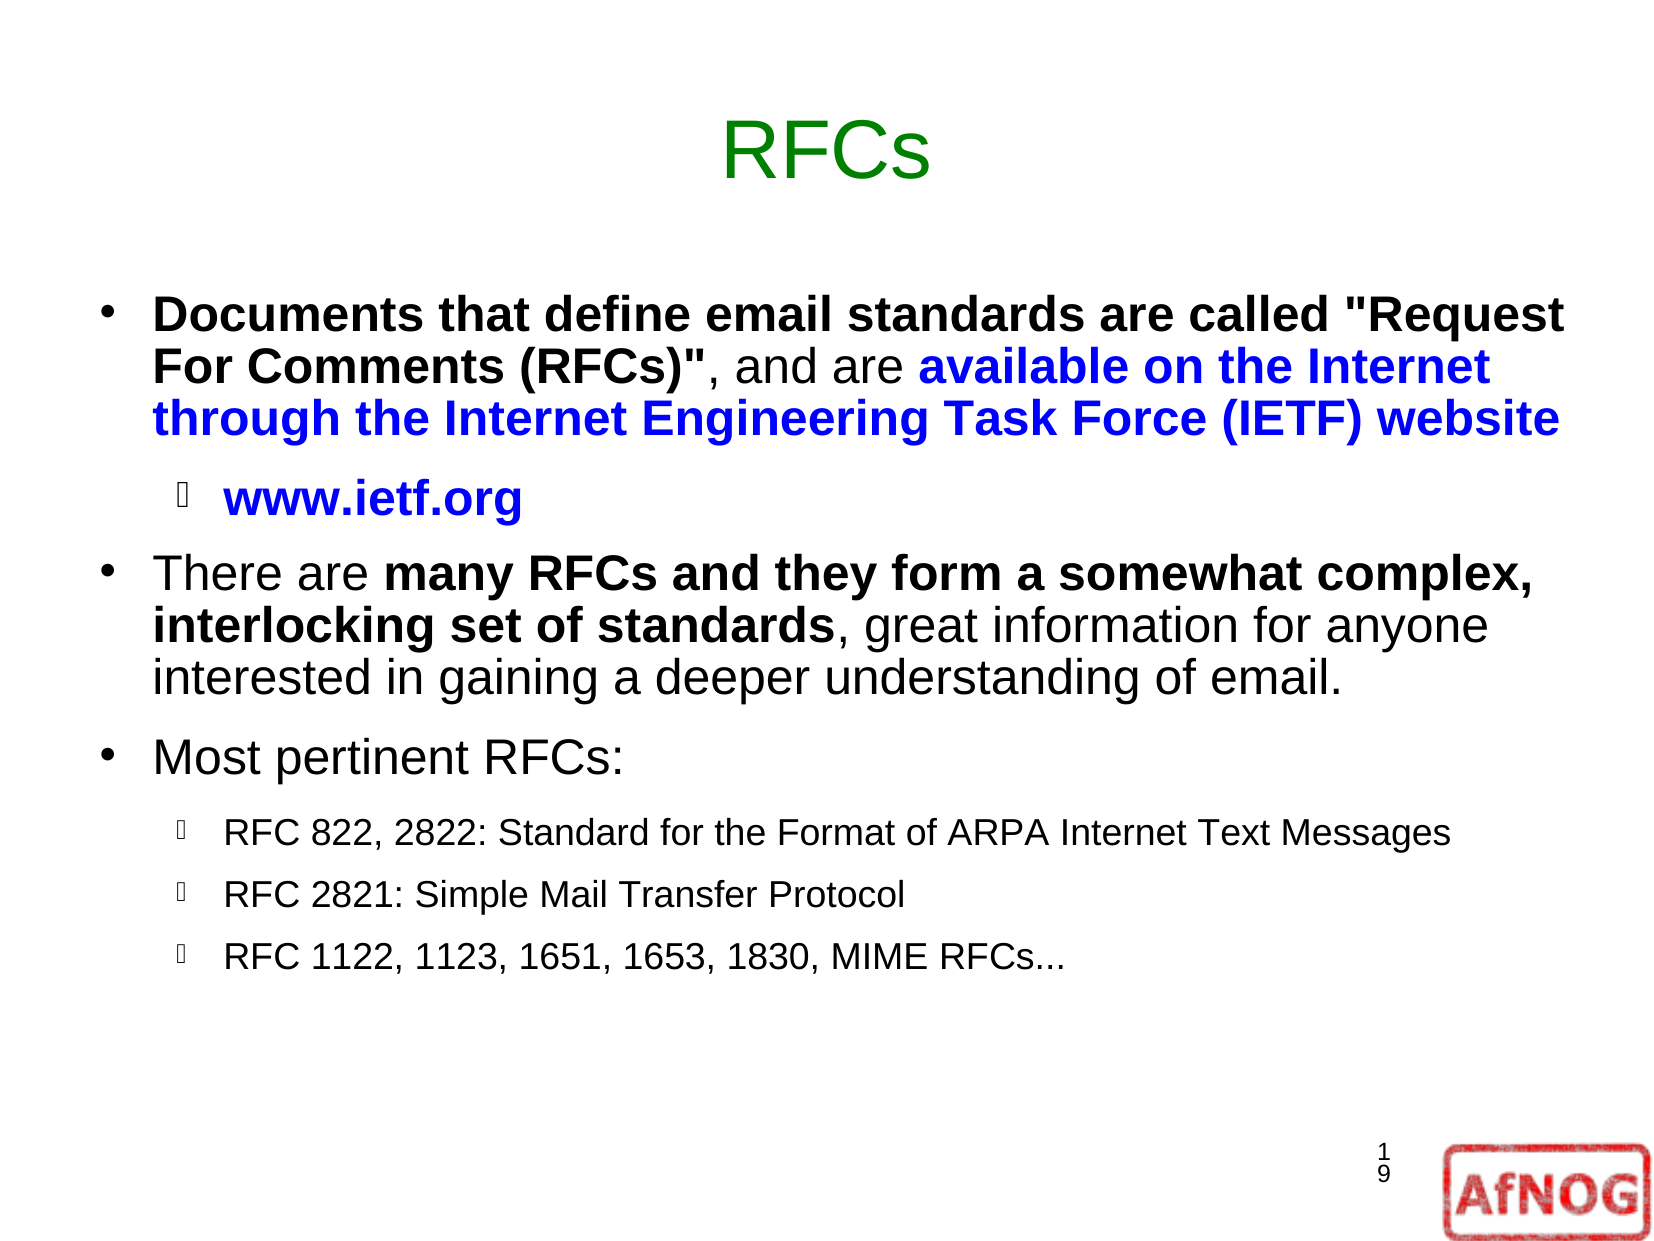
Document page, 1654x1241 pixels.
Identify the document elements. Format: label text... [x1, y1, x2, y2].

title RFCs [82, 15, 1571, 290]
picture [1571, 1141, 1654, 1241]
list Documents that define email standards are called "Request For Comments (RFCs)", and are available on the Internet through the Internet Engineering Task Force (IETF) website www.ietf.org There are many RFCs and they form a somewhat complex, interlocking set of standards, great information for anyone interested in gaining a deeper understanding of email. Most pertinent RFCs: RFC 822, 2822: Standard for the Format of ARPA Internet Text Messages RFC 2821: Simple Mail Transfer Protocol RFC 1122, 1123, 1651, 1653, 1830, MIME RFCs... [82, 290, 1571, 1241]
